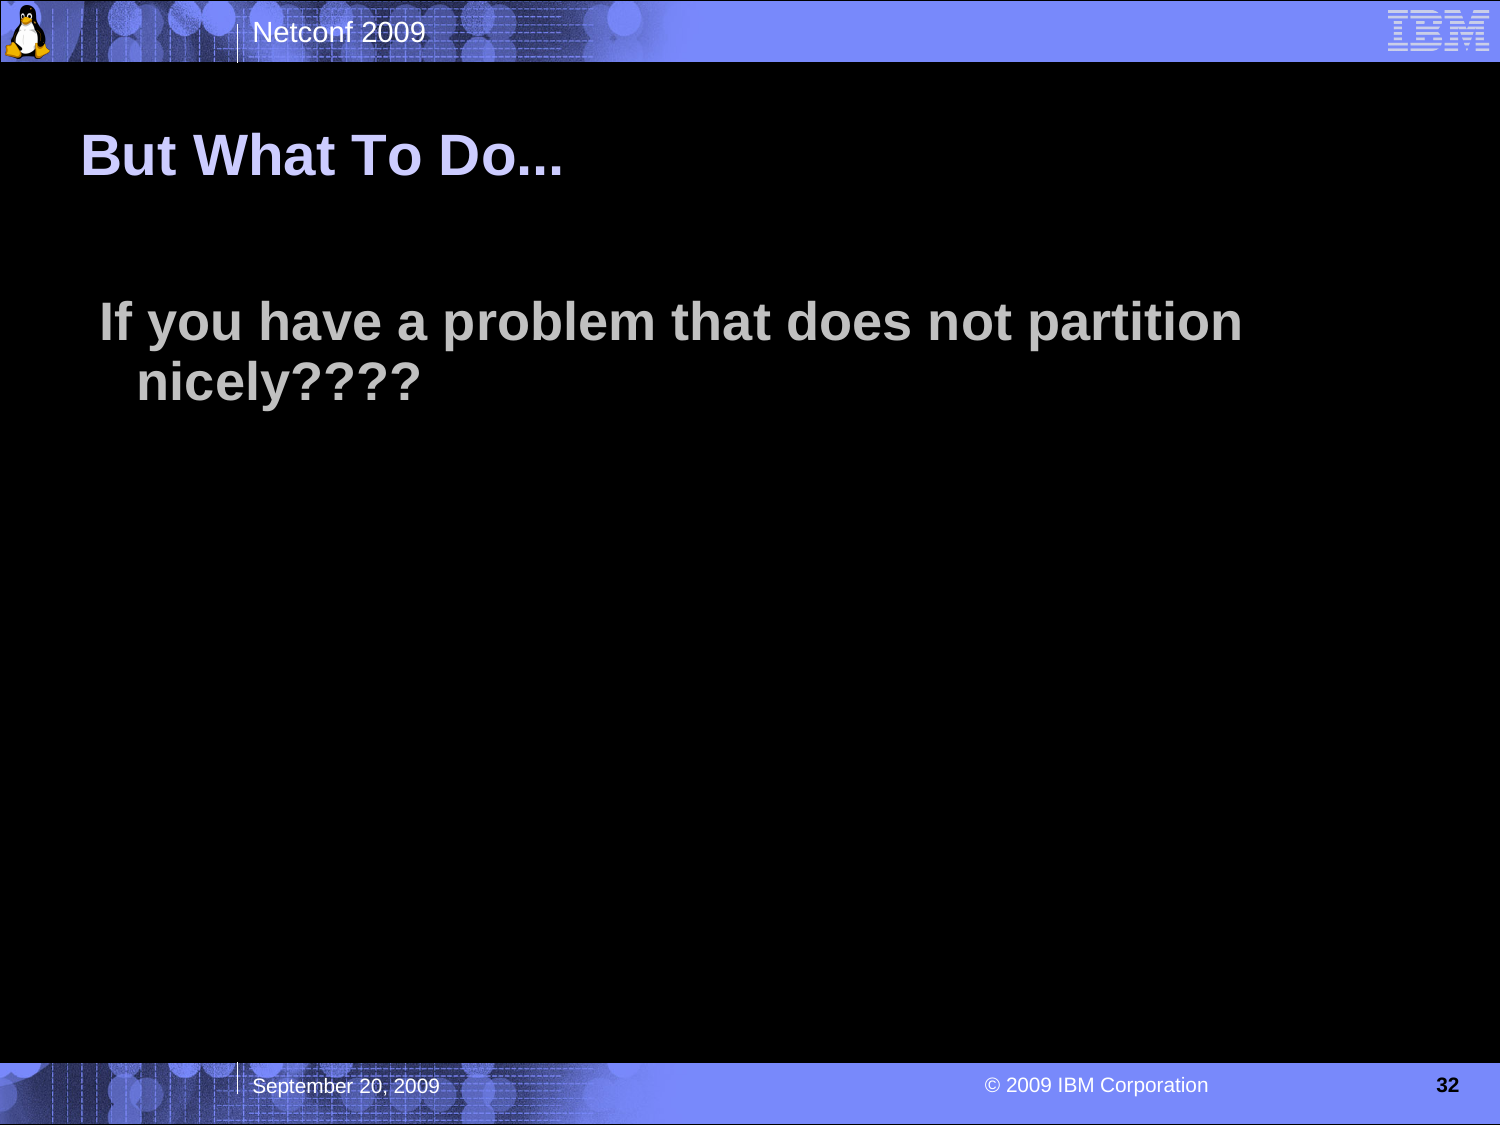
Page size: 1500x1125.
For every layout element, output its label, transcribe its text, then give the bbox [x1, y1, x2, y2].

title But What To Do... [79, 116, 1433, 199]
picture [0, 1063, 1500, 1124]
list If you have a problem that does not partition nicely???? [99, 291, 1389, 1022]
picture [1, 1, 1500, 62]
